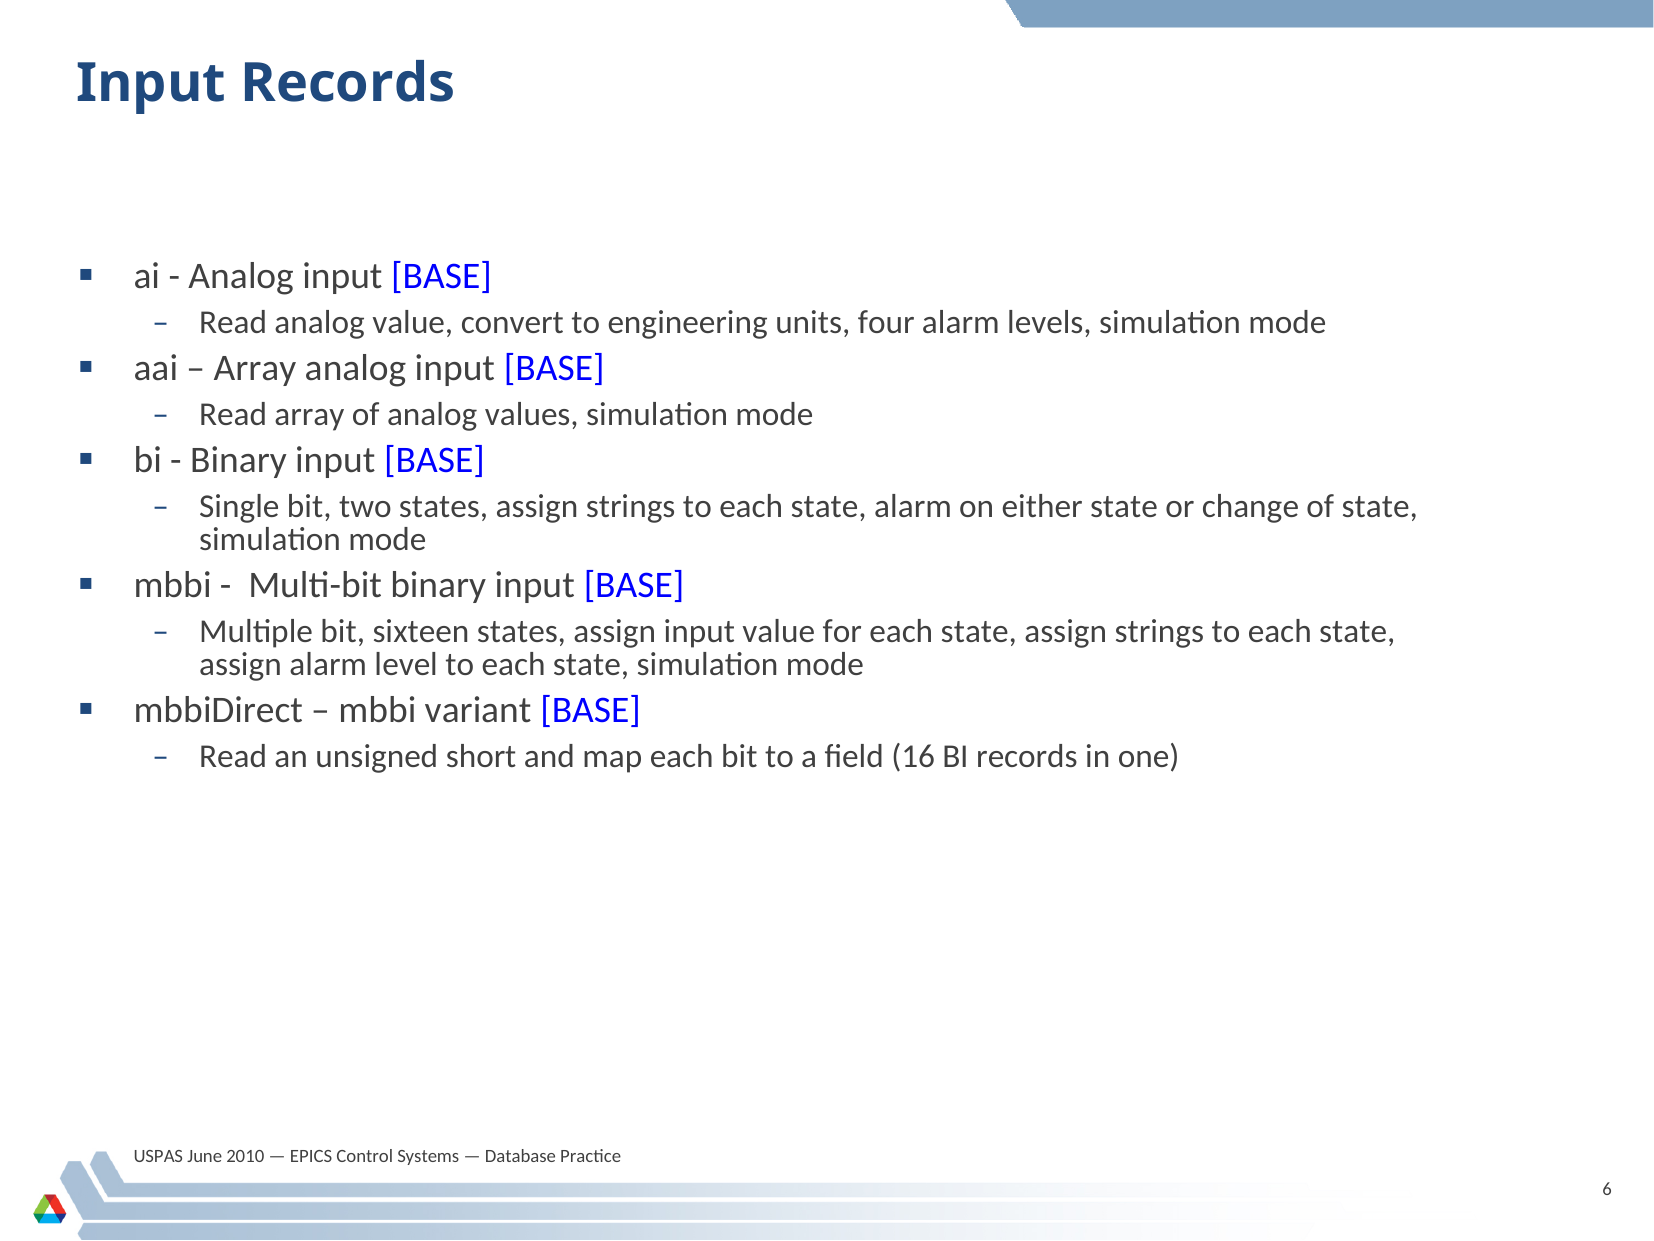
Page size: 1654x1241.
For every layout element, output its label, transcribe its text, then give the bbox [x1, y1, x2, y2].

picture [0, 1143, 1654, 1240]
picture [0, 0, 1654, 29]
list ai - Analog input [BASE] Read analog value, convert to engineering units, four alarm levels, simulation mode aai – Array analog input [BASE] Read array of analog values, simulation mode bi - Binary input [BASE] Single bit, two states, assign strings to each state, alarm on either state or change of state, simulation mode mbbi - Multi-bit binary input [BASE] Multiple bit, sixteen states, assign input value for each state, assign strings to each state, assign alarm level to each state, simulation mode mbbiDirect – mbbi variant [BASE] Read an unsigned short and map each bit to a field (16 BI records in one) [62, 253, 1498, 948]
title Input Records [61, 51, 1500, 123]
